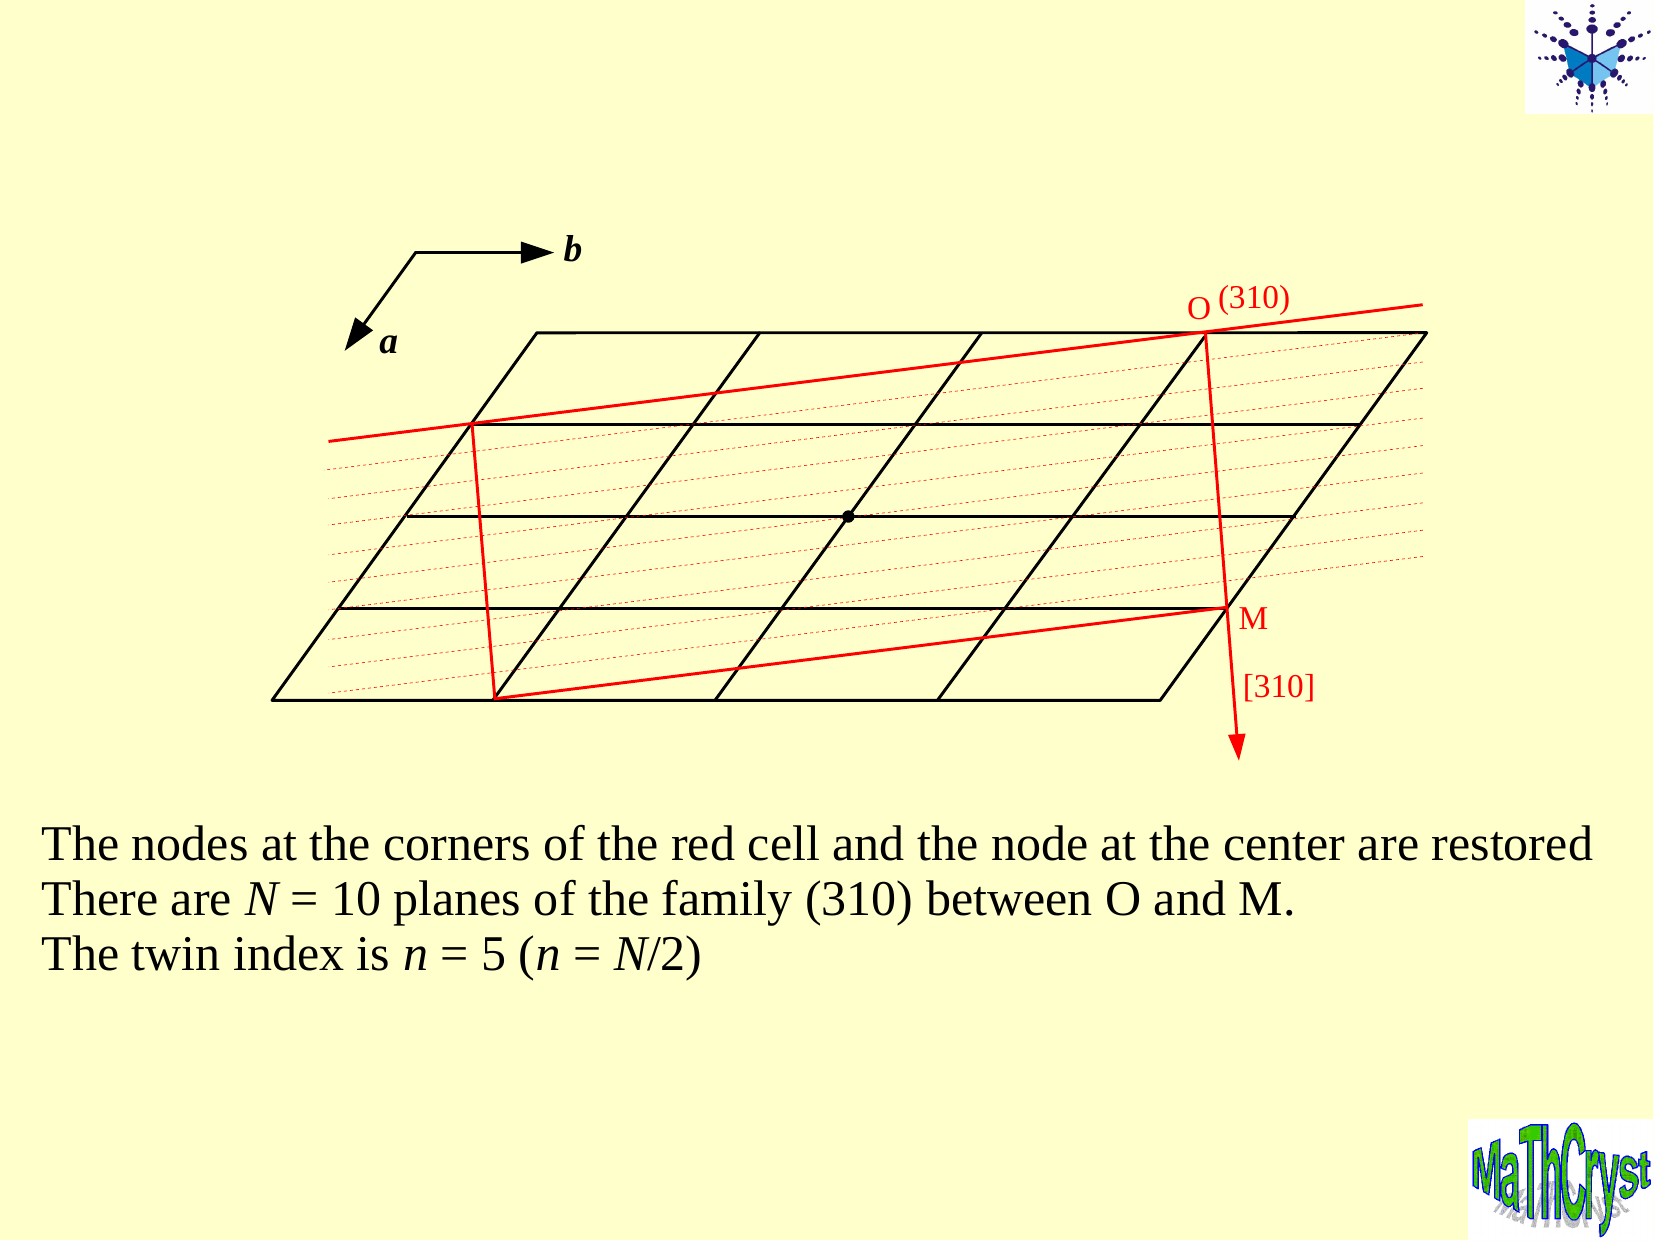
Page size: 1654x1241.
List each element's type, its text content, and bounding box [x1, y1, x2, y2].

text_box M [1238, 599, 1269, 638]
text_box [310] [1242, 667, 1316, 706]
text_box a [379, 319, 399, 362]
text_box (310) [1218, 279, 1291, 317]
picture [1525, 0, 1654, 114]
text_box O [1187, 289, 1217, 328]
text_box [843, 511, 854, 522]
picture [1468, 1119, 1654, 1241]
text_box The nodes at the corners of the red cell and the node at the center are restored There are N = 10 planes of the family (310) between O and M. The twin index is n = 5 (n = N/2) [41, 815, 1595, 985]
text_box b [563, 227, 583, 270]
